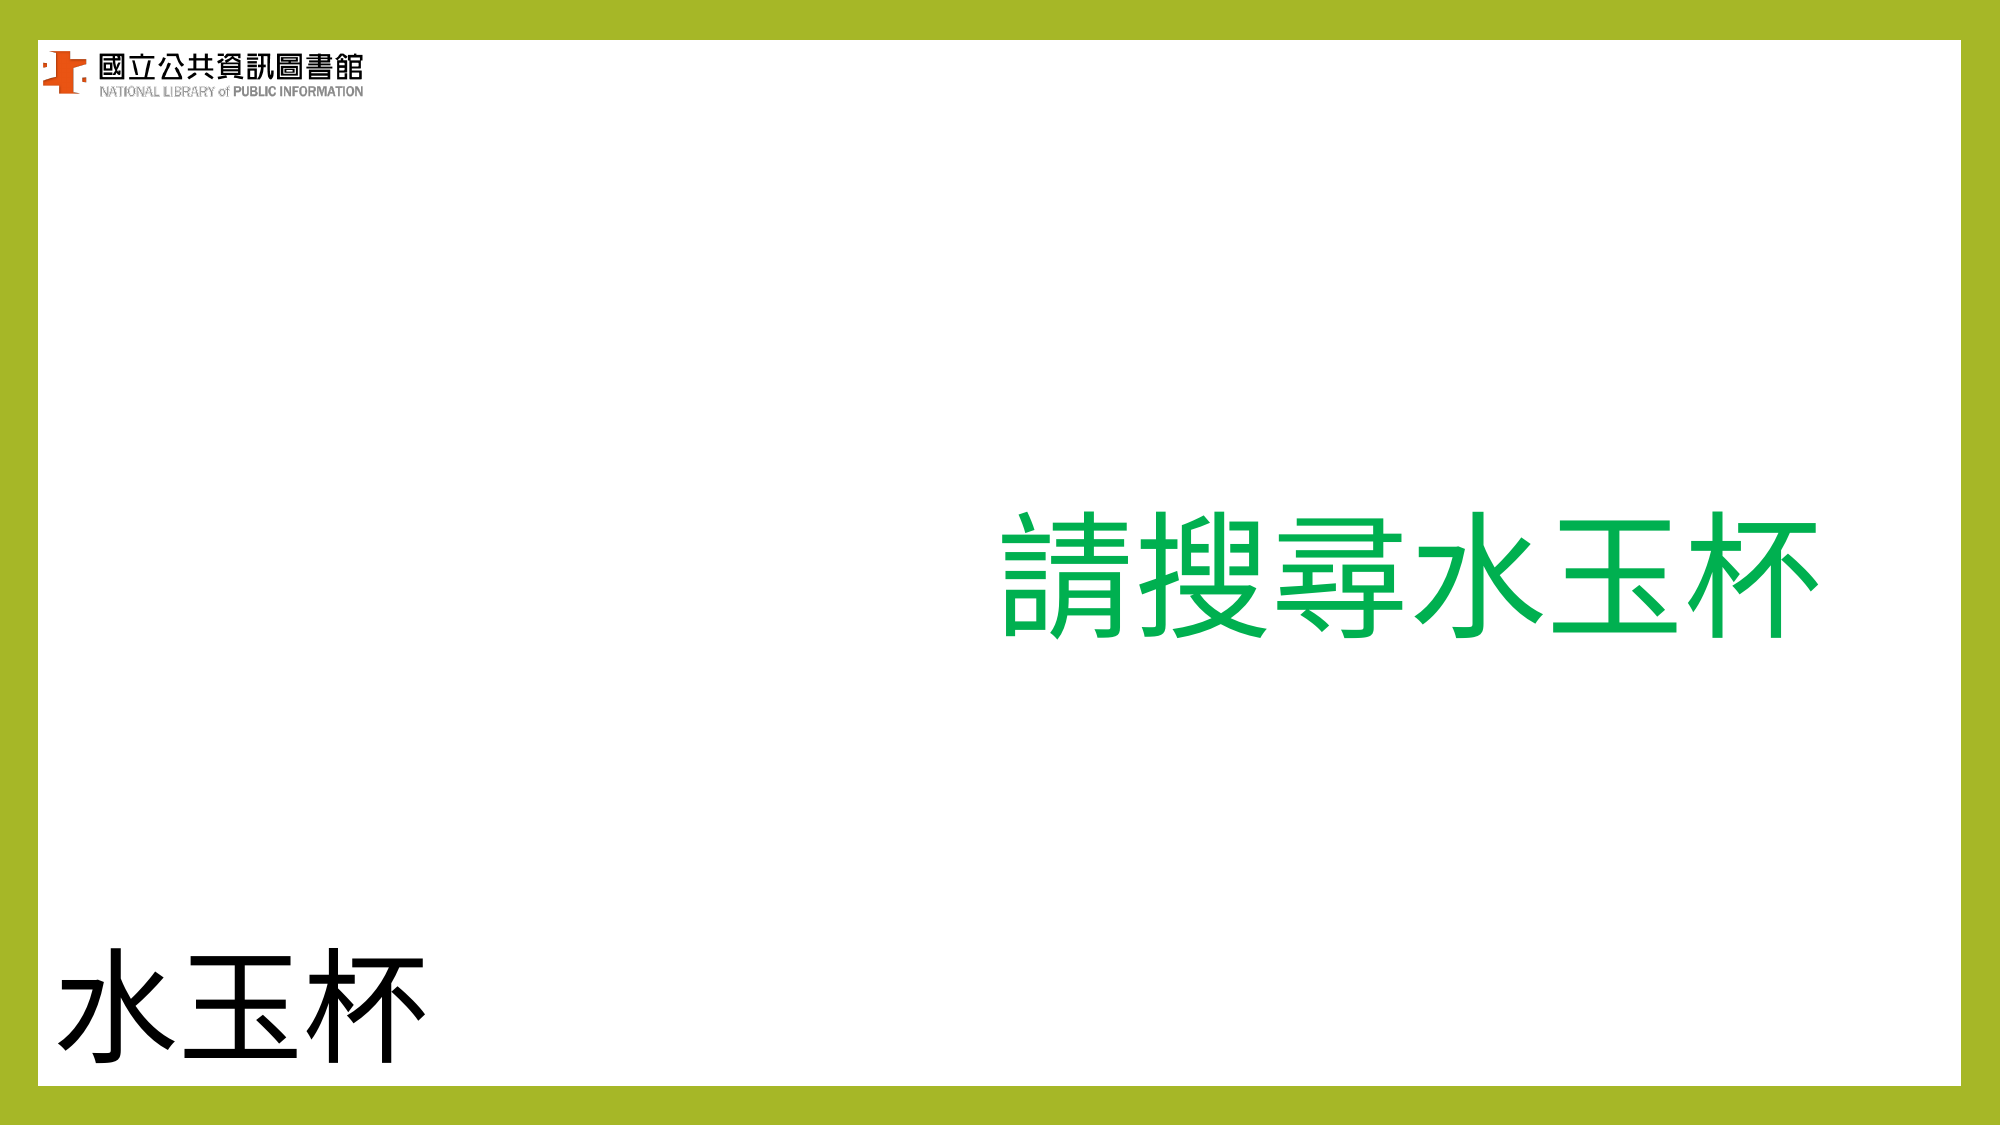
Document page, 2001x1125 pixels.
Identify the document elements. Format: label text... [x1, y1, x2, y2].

text_box 請搜尋水玉杯 [981, 482, 1846, 665]
text_box 水玉杯 [38, 920, 590, 1088]
